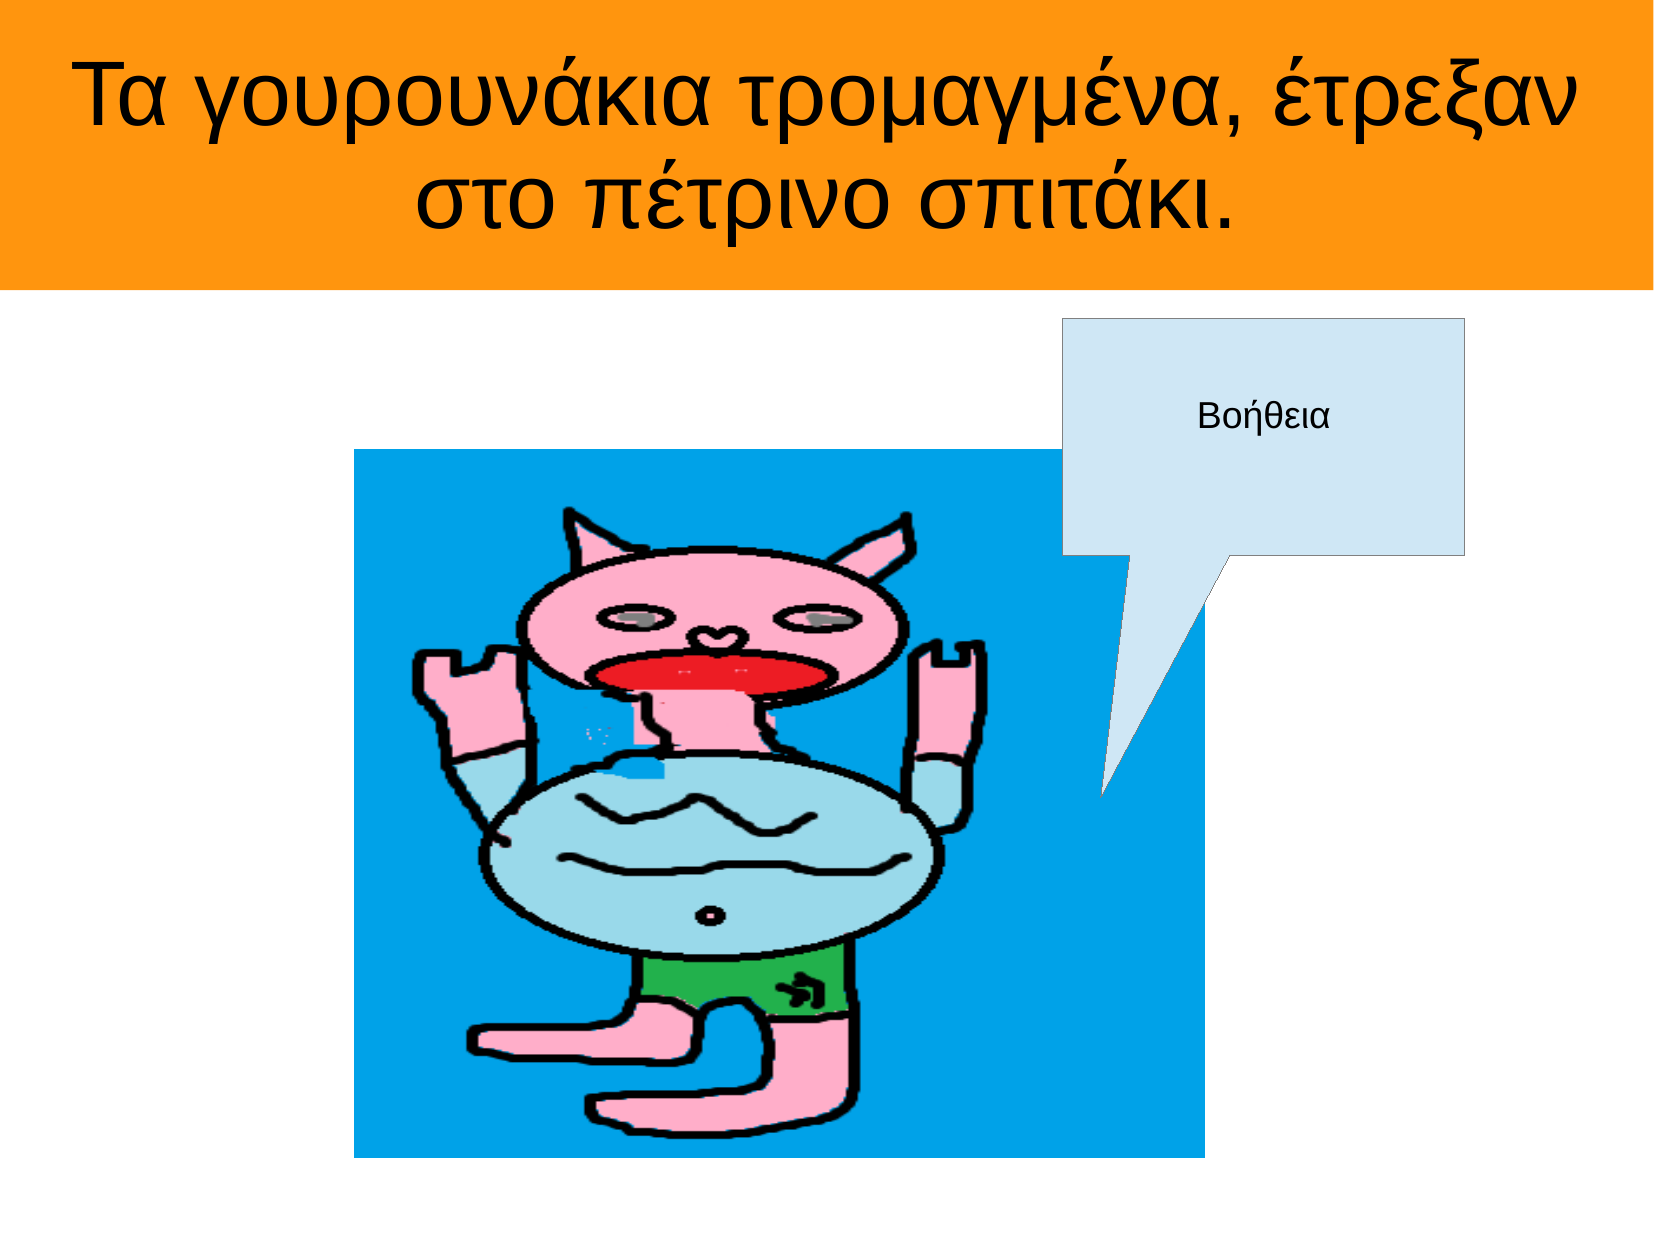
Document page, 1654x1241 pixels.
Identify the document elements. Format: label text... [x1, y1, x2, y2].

text_box Βοήθεια [1062, 318, 1465, 798]
title Τα γουρουνάκια τρομαγμένα, έτρεξαν στο πέτρινο σπιτάκι. [0, 0, 1654, 291]
picture [414, 509, 986, 1137]
